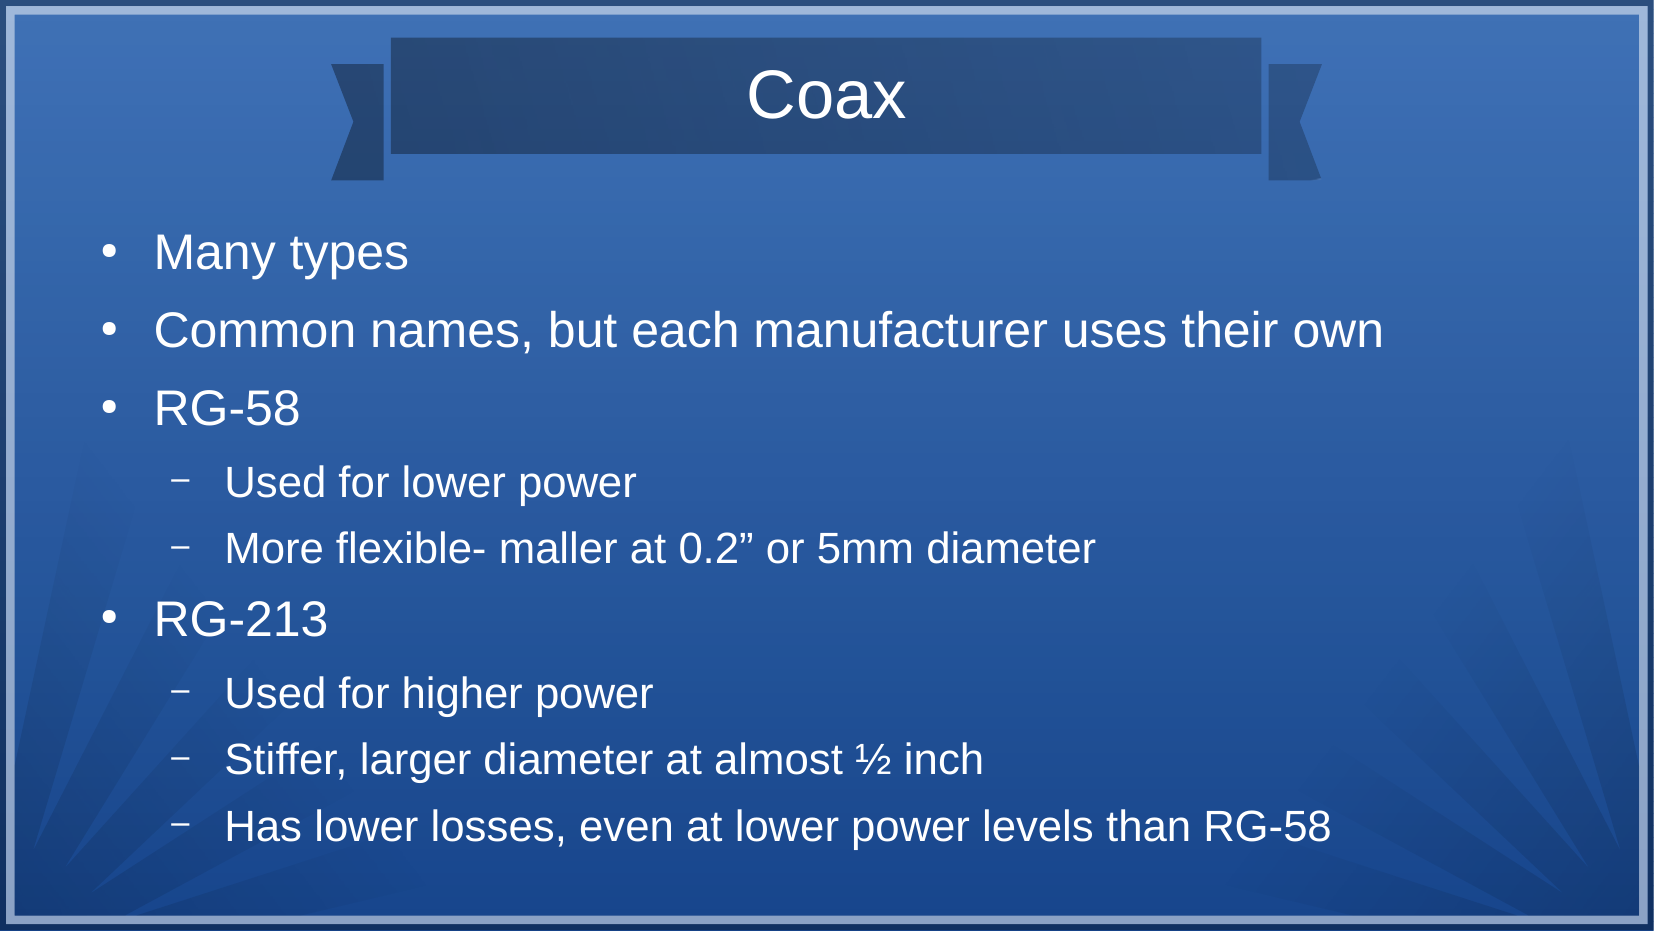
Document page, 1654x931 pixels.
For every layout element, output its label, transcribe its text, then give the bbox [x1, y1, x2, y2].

list Many types Common names, but each manufacturer uses their own RG-58 Used for lower power More flexible- maller at 0.2” or 5mm diameter RG-213 Used for higher power Stiffer, larger diameter at almost ½ inch Has lower losses, even at lower power levels than RG-58 [82, 224, 1571, 901]
title Coax [389, 35, 1264, 154]
